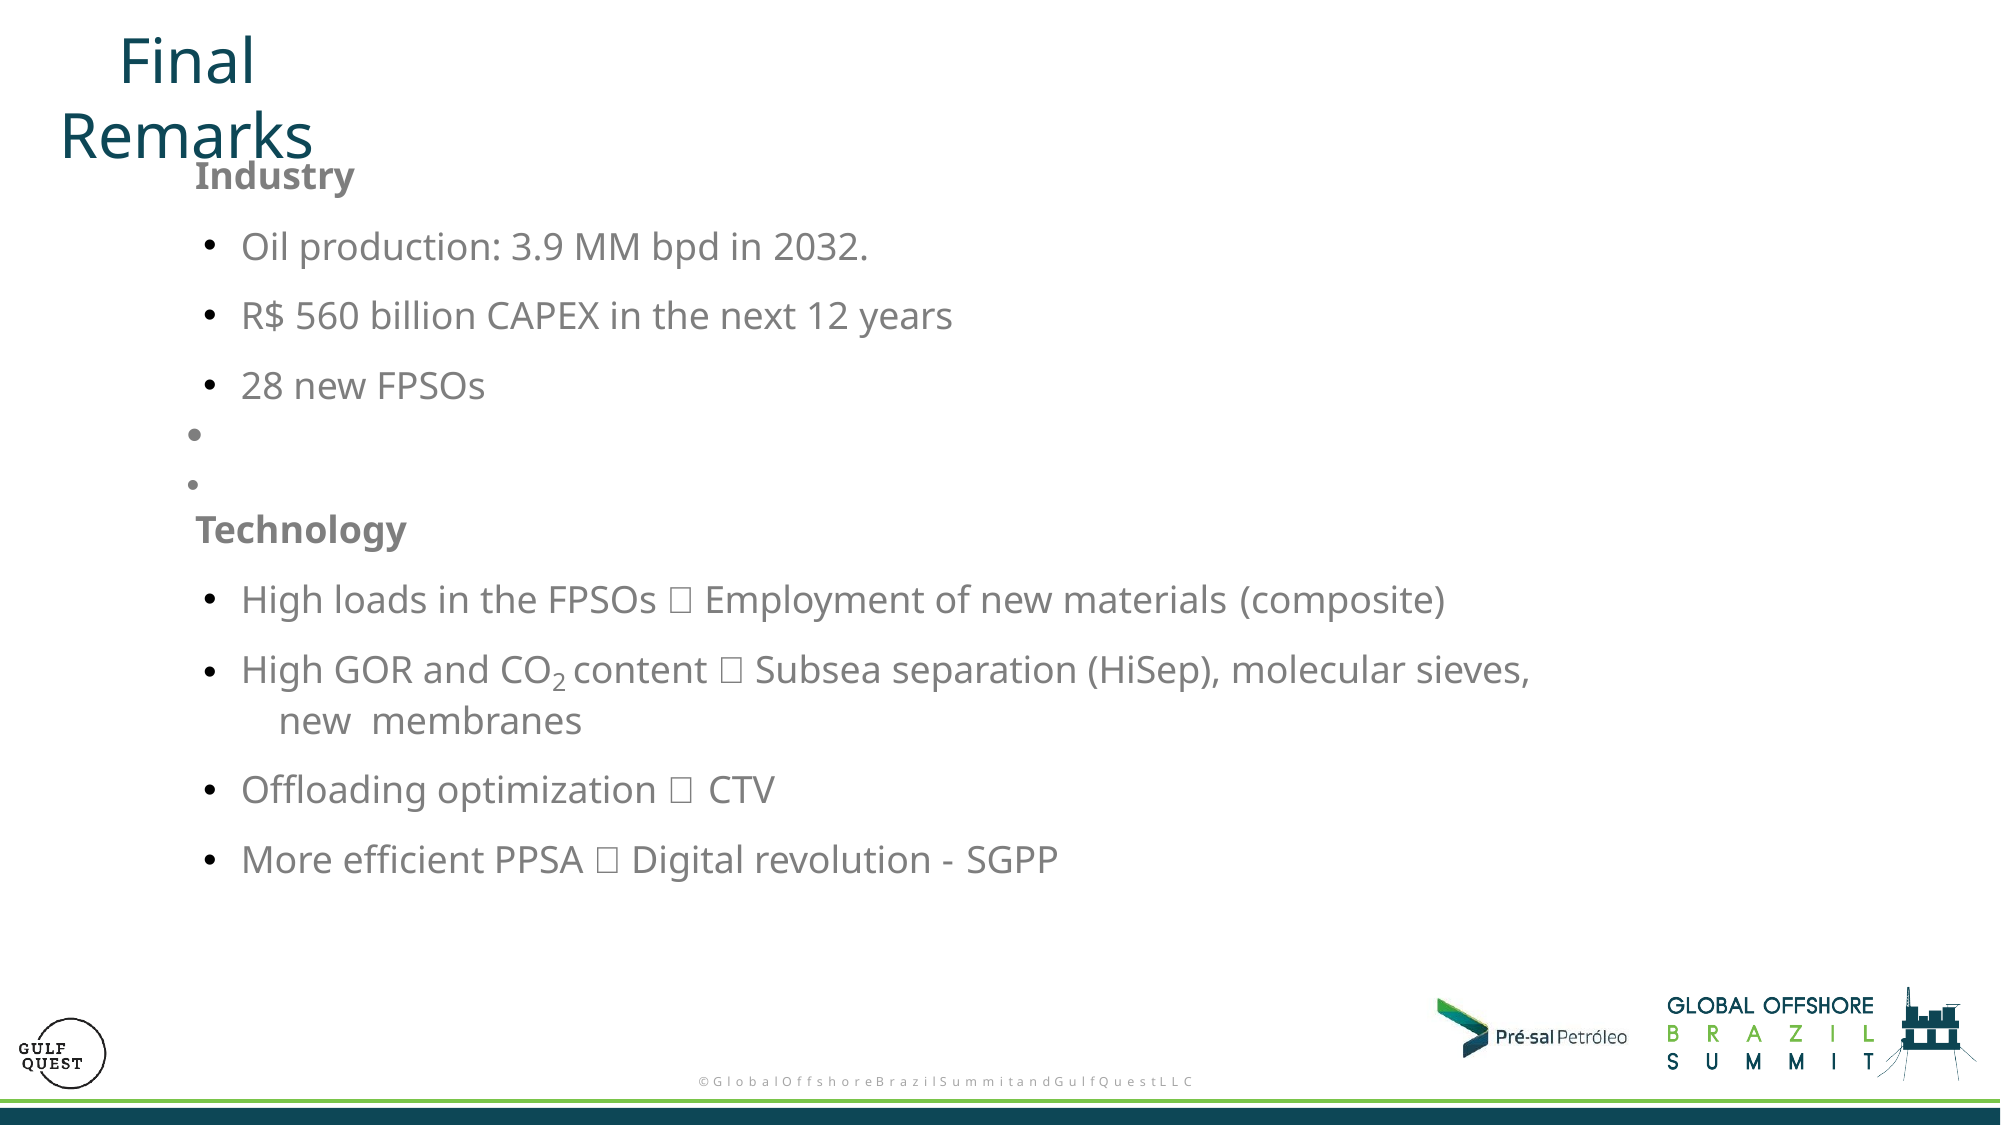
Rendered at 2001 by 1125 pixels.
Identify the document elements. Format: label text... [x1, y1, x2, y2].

title Final Remarks [57, 18, 448, 98]
text_box Industry Oil production: 3.9 MM bpd in 2032. R$ 560 billion CAPEX in the next 12 years 28 new FPSOs Technology High loads in the FPSOs  Employment of new materials (composite) High GOR and CO2 content  Subsea separation (HiSep), molecular sieves, new membranes Offloading optimization  CTV More efficient PPSA  Digital revolution - SGPP [186, 125, 1575, 874]
text_box © G l o b a l O f f s h o r e B r a z i l S u m m i t a n d G u l f Q u e s t L L C [696, 1071, 1297, 1091]
text_box [1404, 963, 1658, 1088]
